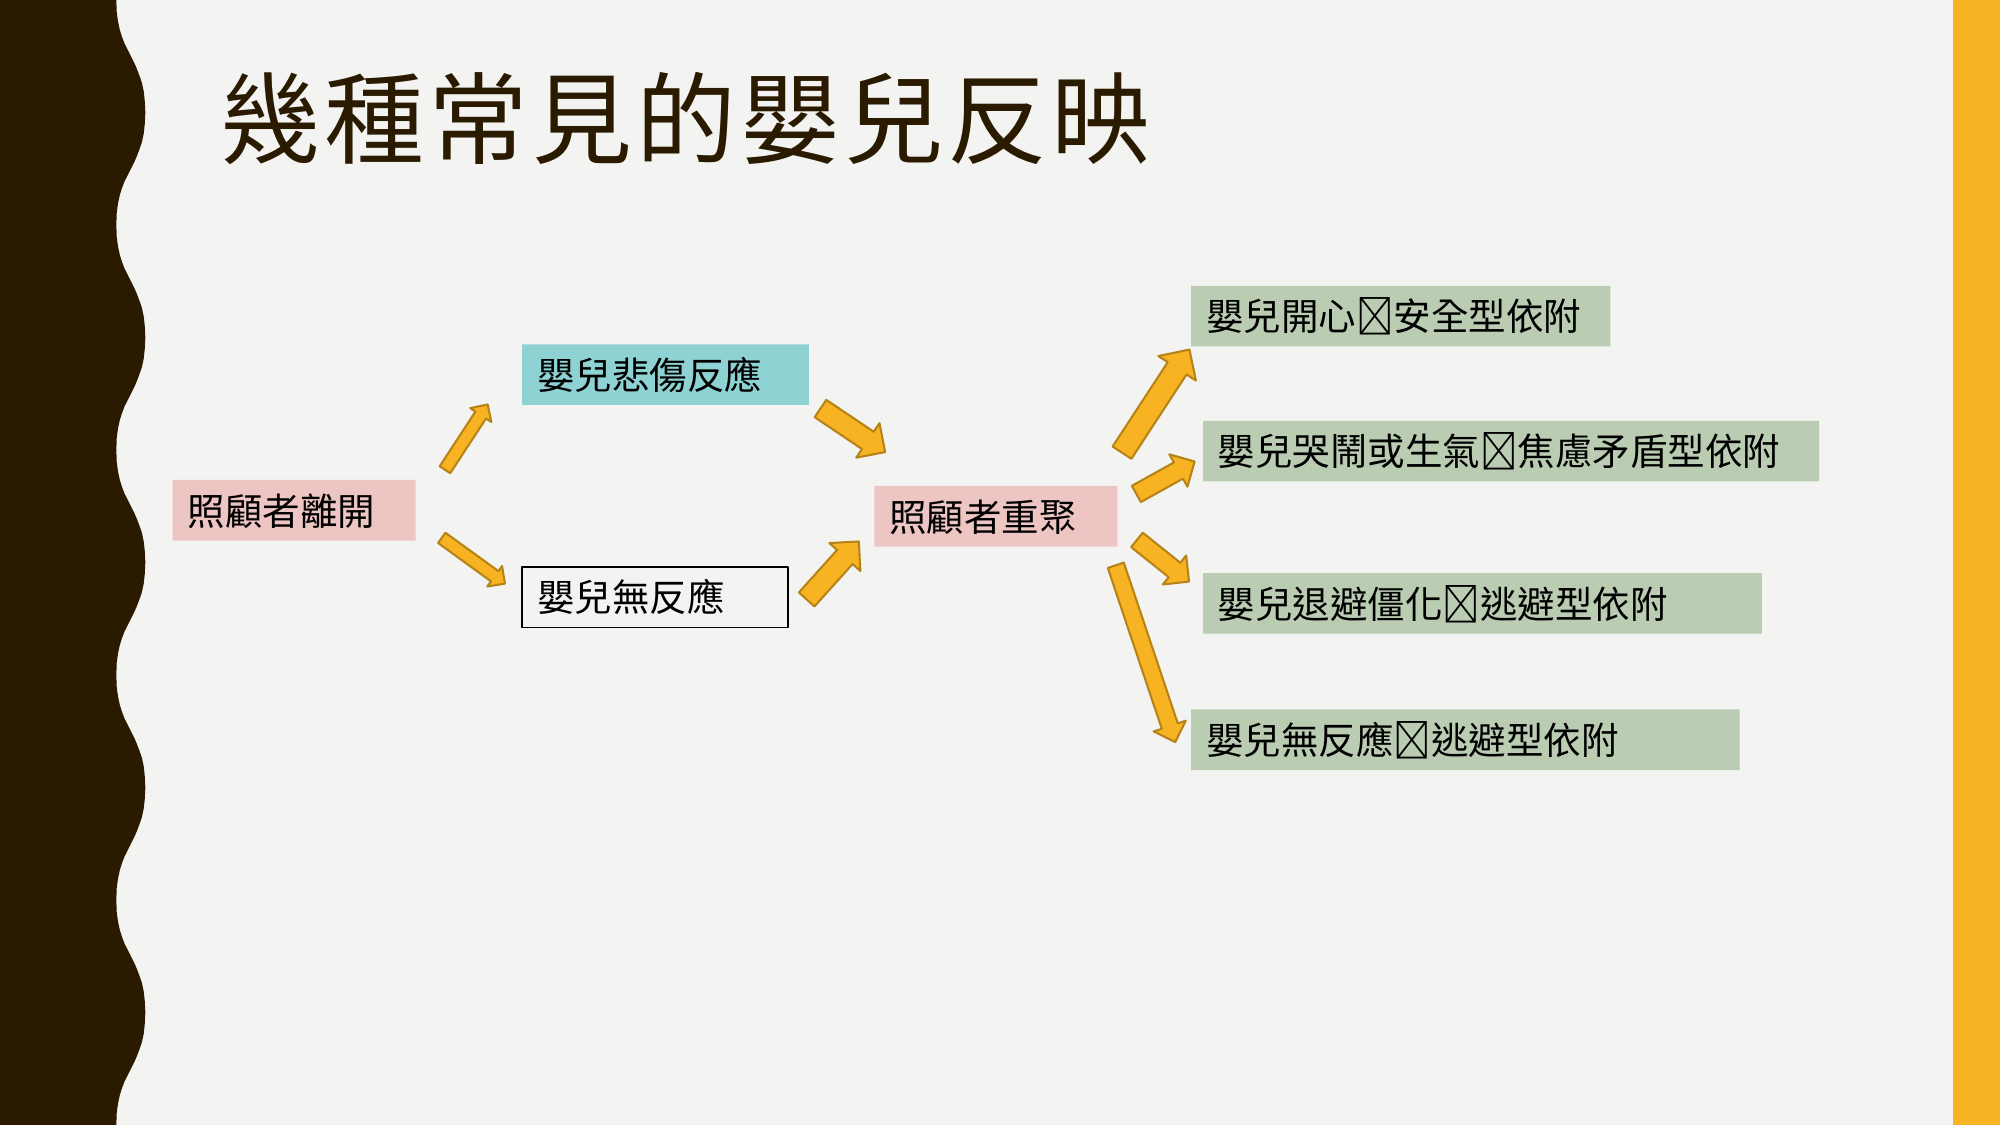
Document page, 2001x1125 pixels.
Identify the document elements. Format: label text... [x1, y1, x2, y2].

text_box 嬰兒無反應 [522, 566, 789, 628]
text_box [814, 399, 886, 458]
text_box [1131, 454, 1195, 503]
text_box 嬰兒退避僵化逃避型依附 [1203, 573, 1762, 634]
text_box [439, 404, 492, 474]
text_box 嬰兒悲傷反應 [522, 344, 809, 405]
text_box [1107, 562, 1186, 743]
title 幾種常見的嬰兒反映 [205, 62, 1876, 308]
text_box 嬰兒無反應逃避型依附 [1191, 709, 1740, 771]
text_box 嬰兒哭鬧或生氣焦慮矛盾型依附 [1203, 420, 1820, 482]
text_box [1131, 532, 1190, 585]
text_box 照顧者重聚 [874, 485, 1118, 547]
text_box [1112, 349, 1196, 459]
text_box 照顧者離開 [172, 479, 416, 541]
text_box 嬰兒開心安全型依附 [1191, 285, 1611, 347]
text_box [798, 541, 861, 607]
text_box [438, 532, 505, 587]
